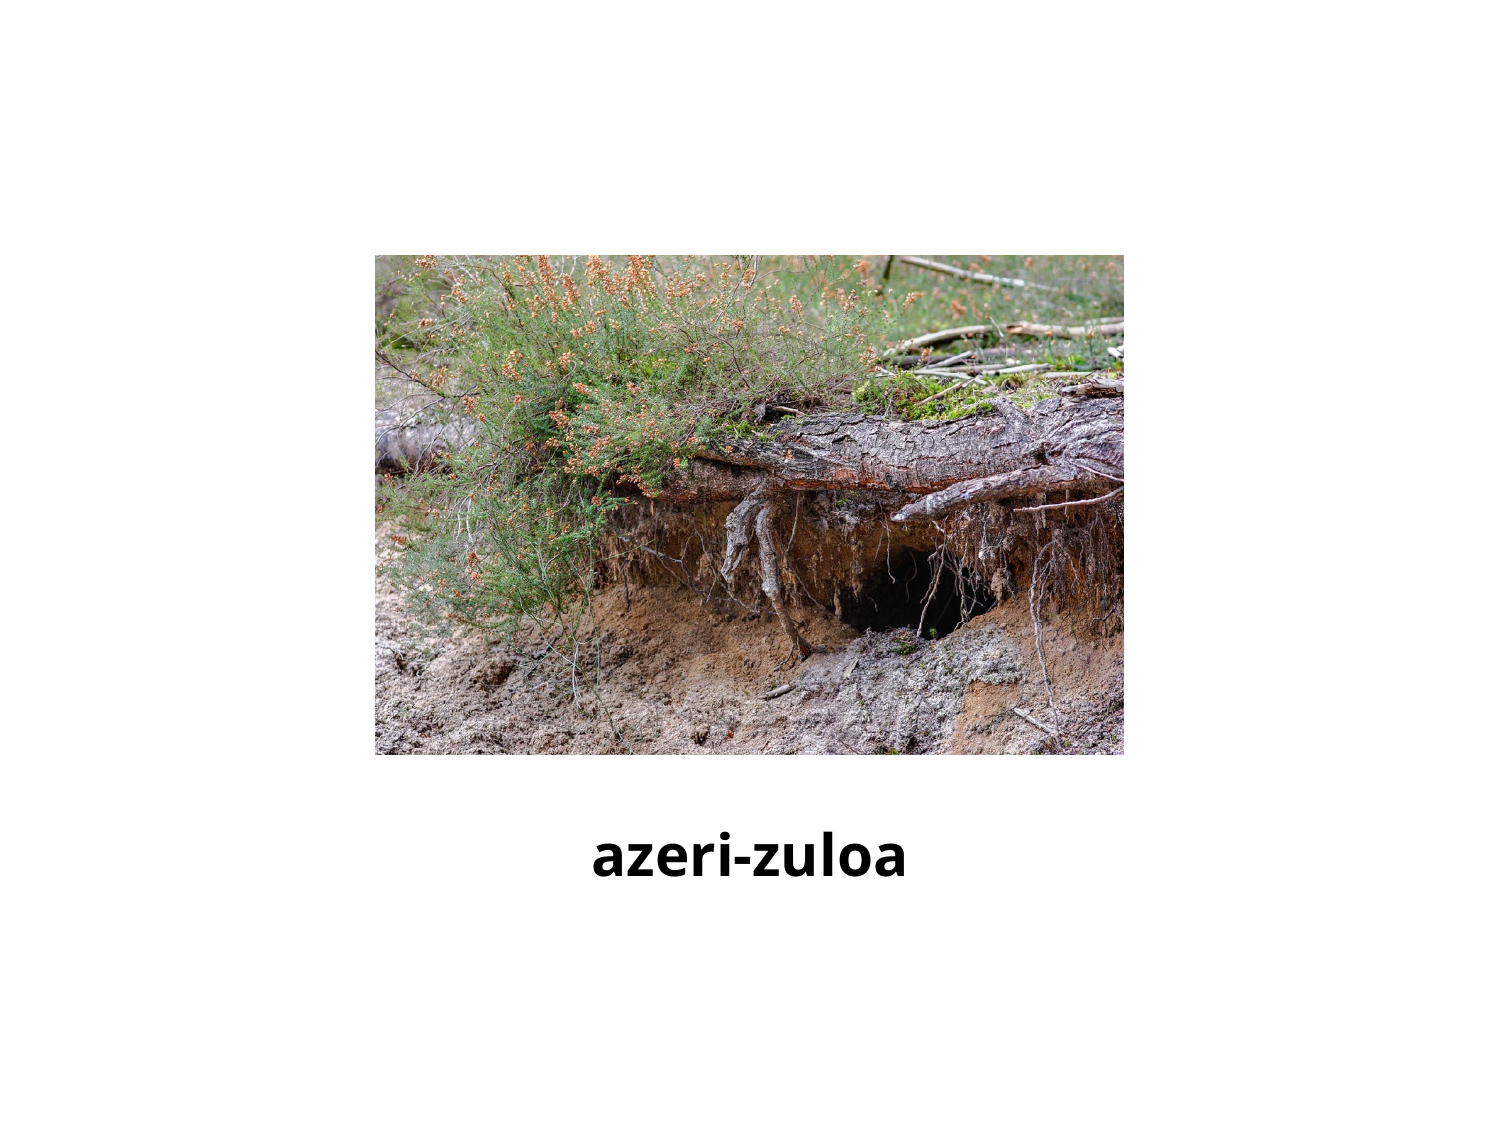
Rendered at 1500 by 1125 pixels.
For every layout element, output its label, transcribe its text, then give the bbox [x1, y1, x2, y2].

picture [375, 255, 1124, 755]
text_box azeri-zuloa [461, 810, 1038, 896]
